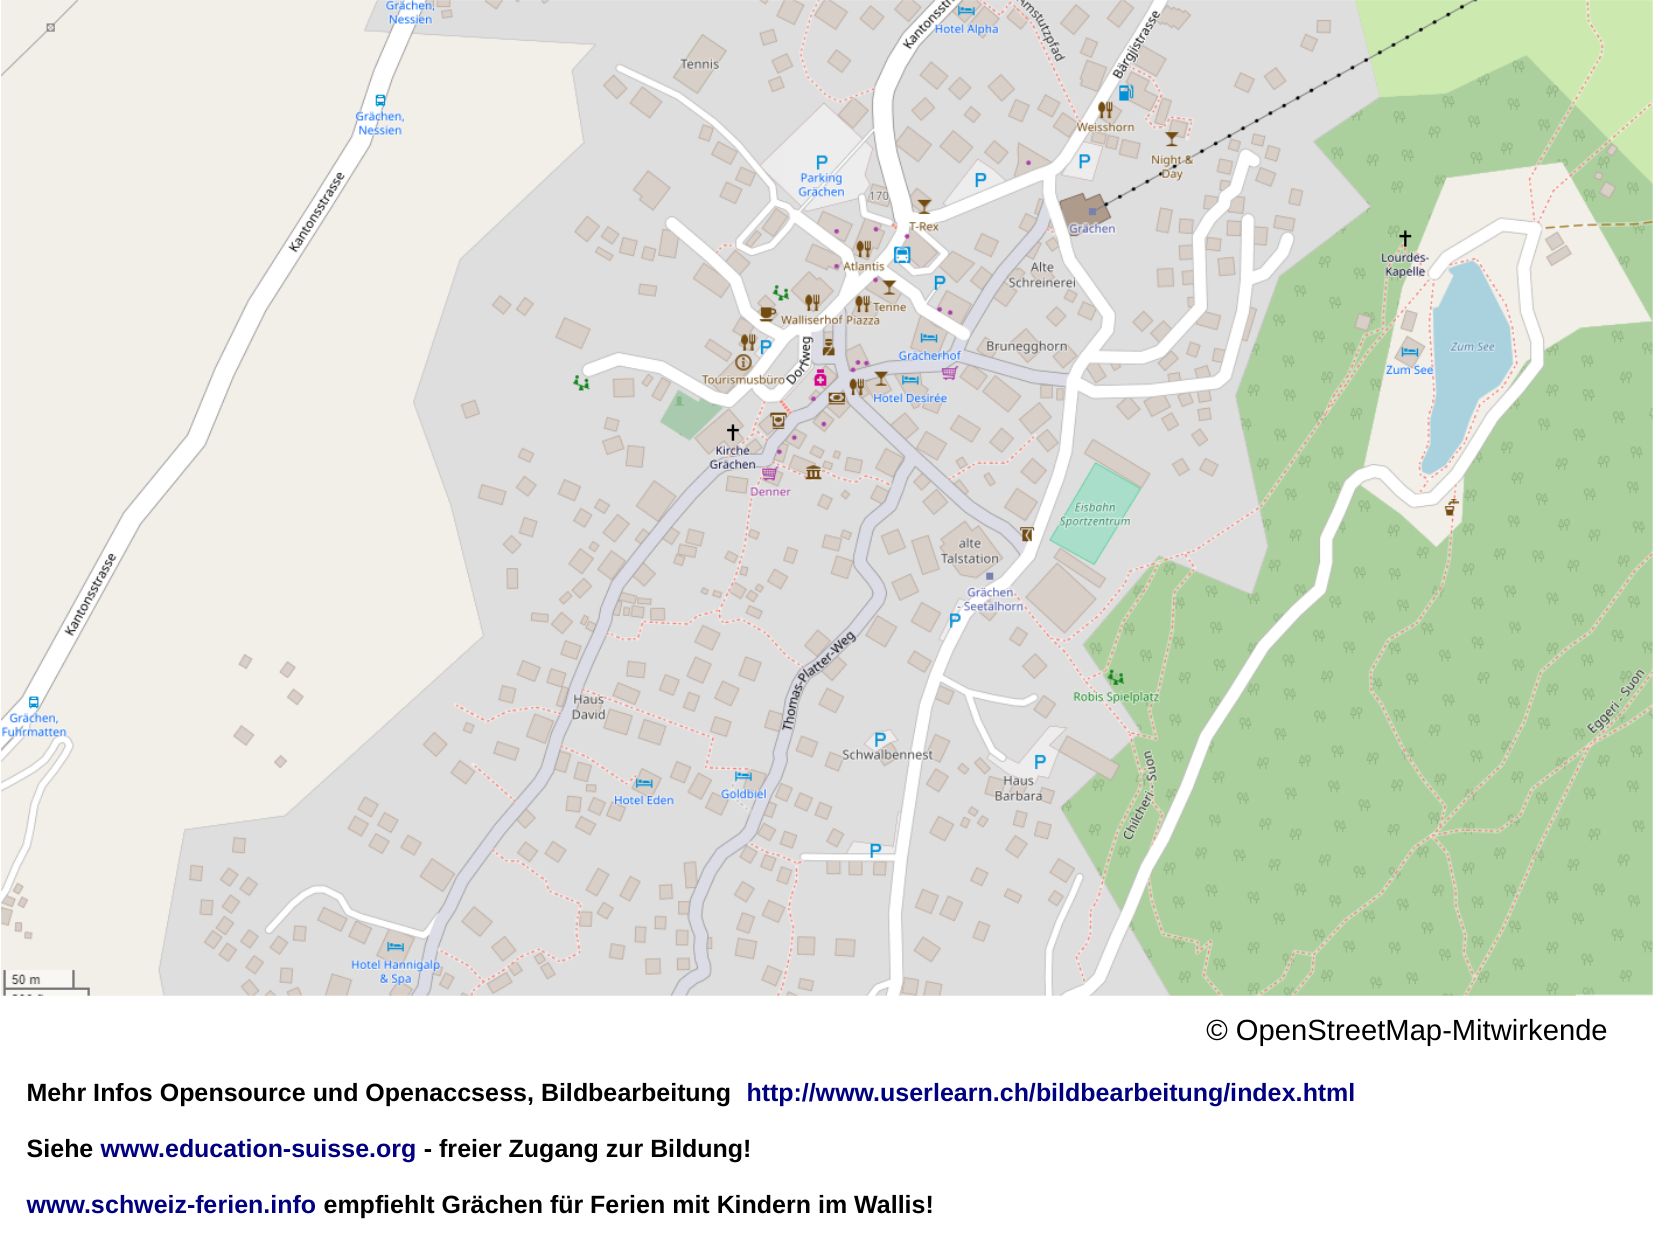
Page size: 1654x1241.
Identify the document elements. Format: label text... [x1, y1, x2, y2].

picture [0, 0, 1654, 997]
text_box © OpenStreetMap-Mitwirkende Mehr Infos Opensource und Openaccsess, Bildbearbeitung http://www.userlearn.ch/bildbearbeitung/index.html Siehe www.education-suisse.org - freier Zugang zur Bildung! www.schweiz-ferien.info empfiehlt Grächen für Ferien mit Kindern im Wallis! [11, 1006, 1654, 1241]
